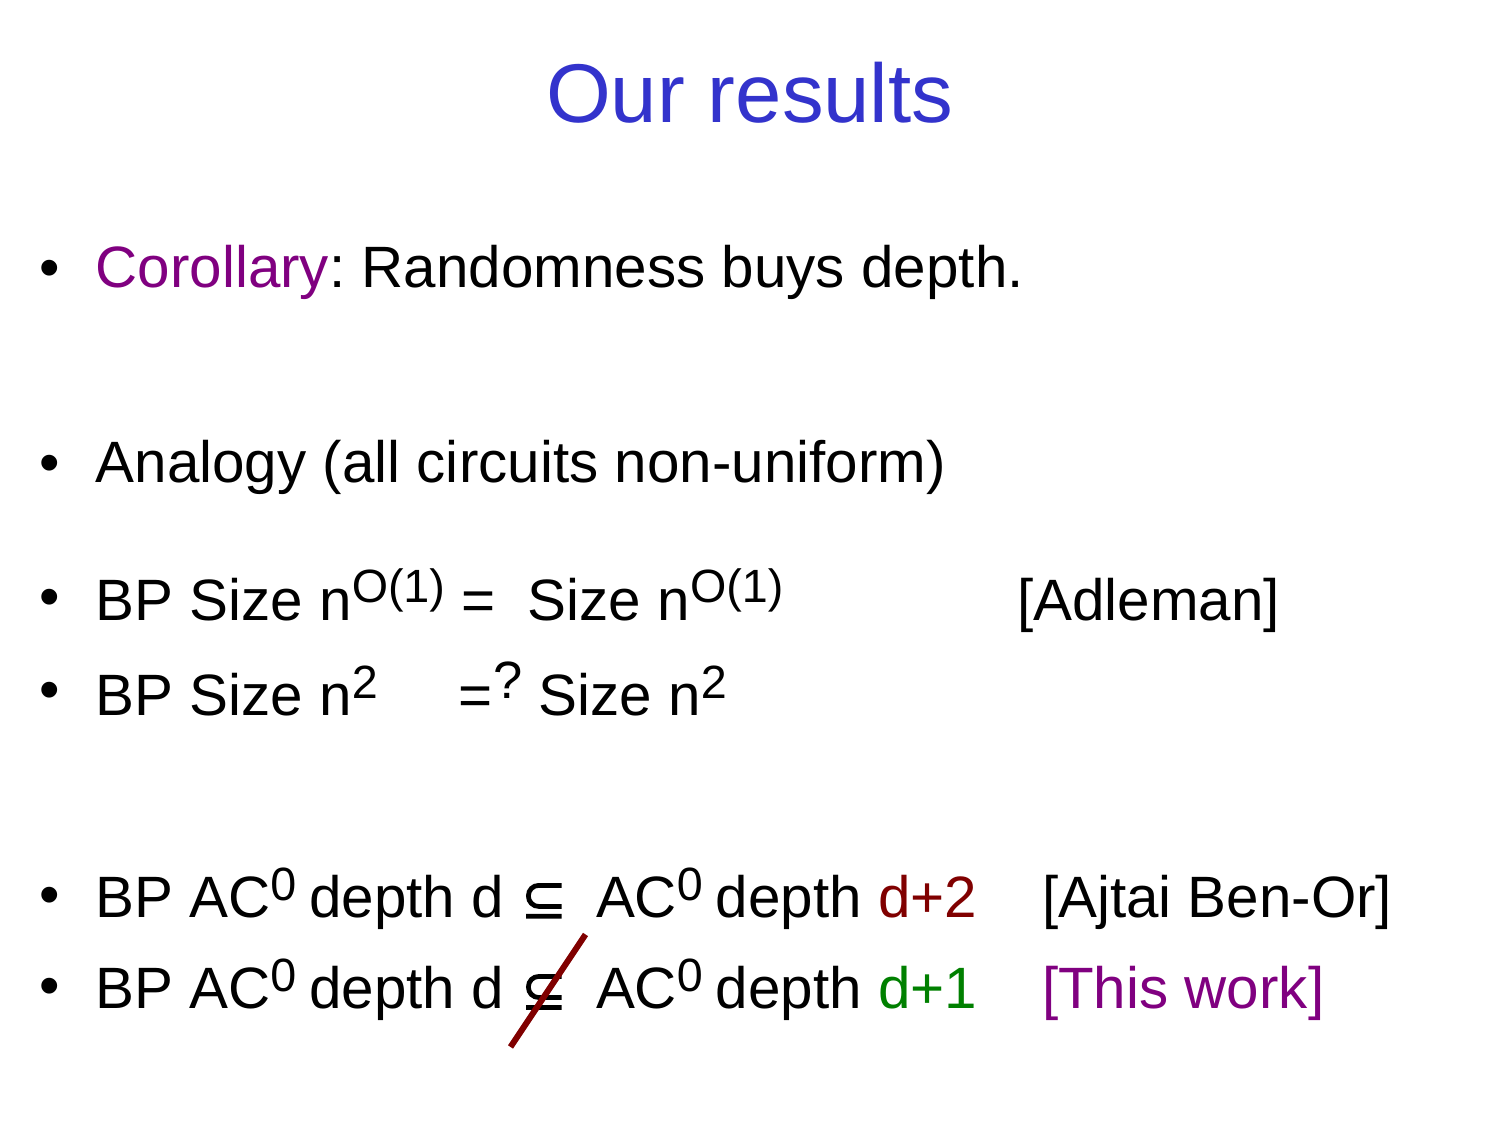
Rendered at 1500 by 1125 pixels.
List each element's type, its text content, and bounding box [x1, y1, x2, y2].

list Corollary: Randomness buys depth. Analogy (all circuits non-uniform) BP Size nO(1) = Size nO(1) [Adleman] BP Size n2 =? Size n2 BP AC0 depth d  AC0 depth d+2 [Ajtai Ben-Or] BP AC0 depth d  AC0 depth d+1 [This work] [24, 162, 1500, 1125]
title Our results [112, 0, 1388, 162]
